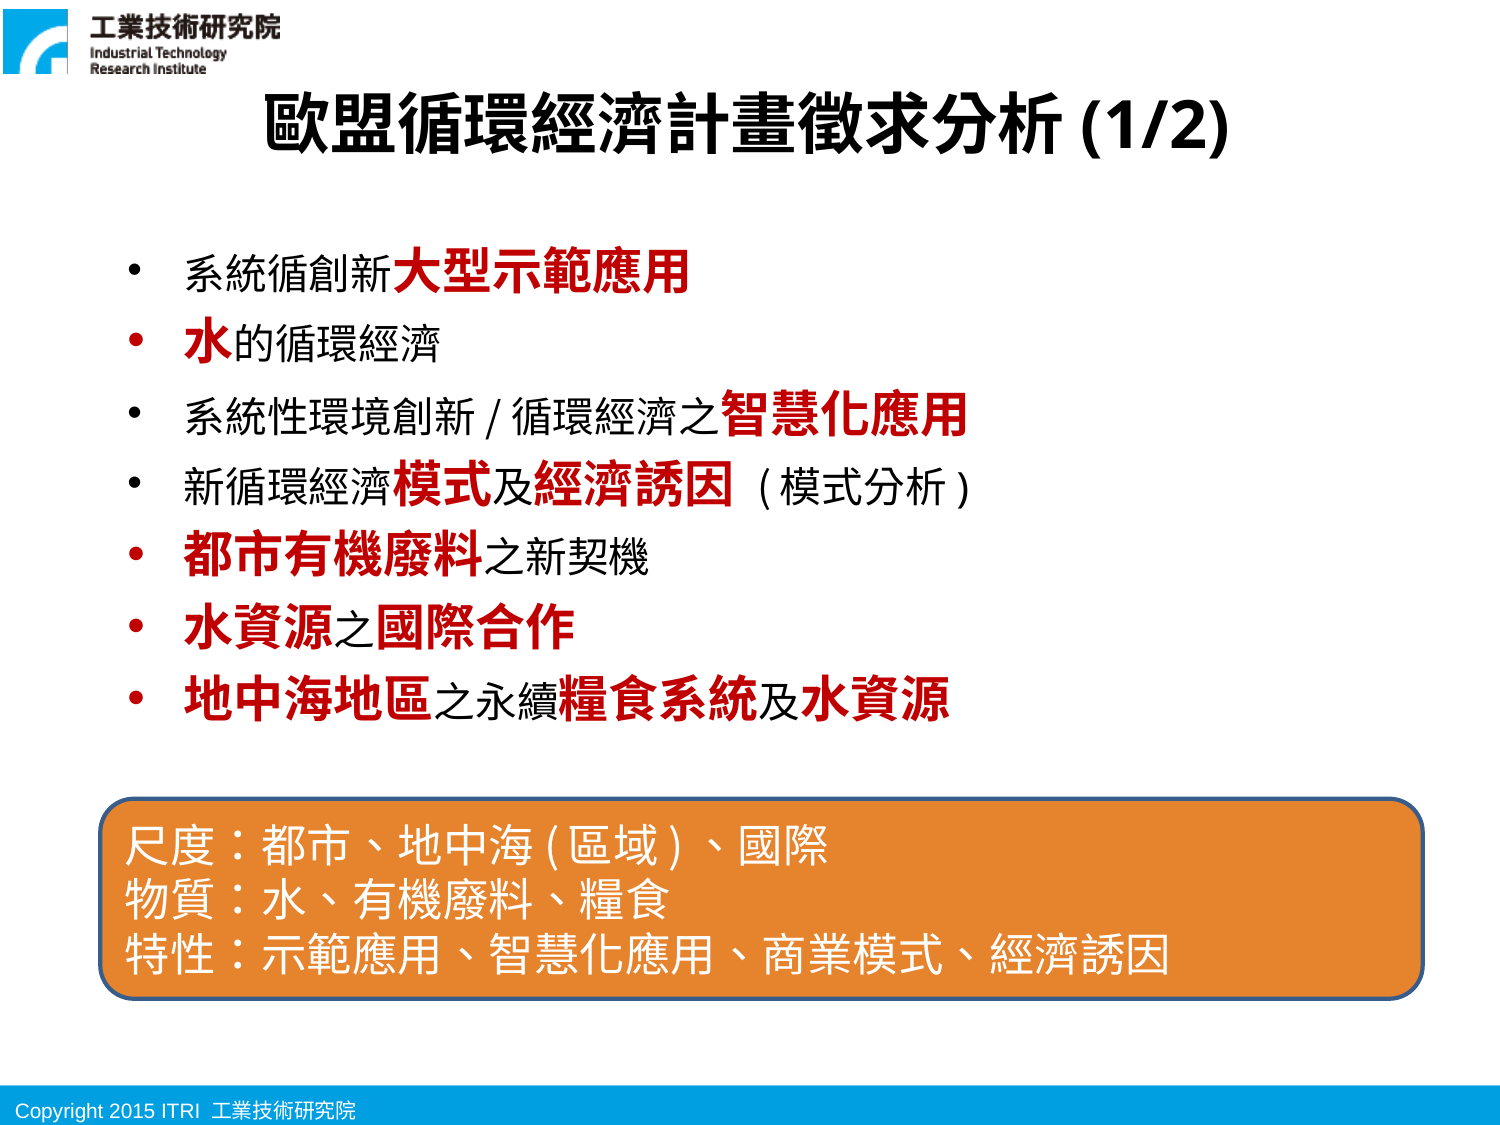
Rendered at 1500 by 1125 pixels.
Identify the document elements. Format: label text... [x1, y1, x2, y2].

picture [19, 9, 280, 74]
title 歐盟循環經濟計畫徵求分析(1/2) [206, 66, 1288, 179]
text_box 尺度：都市、地中海(區域)、國際 物質：水、有機廢料、糧食 特性：示範應用、智慧化應用、商業模式、經濟誘因 [100, 798, 1423, 999]
list 系統循創新大型示範應用 水的循環經濟 系統性環境創新/循環經濟之智慧化應用 新循環經濟模式及經濟誘因 (模式分析) 都市有機廢料之新契機 水資源之國際合作 地中海地區之永續糧食系統及水資源 [112, 231, 1364, 805]
